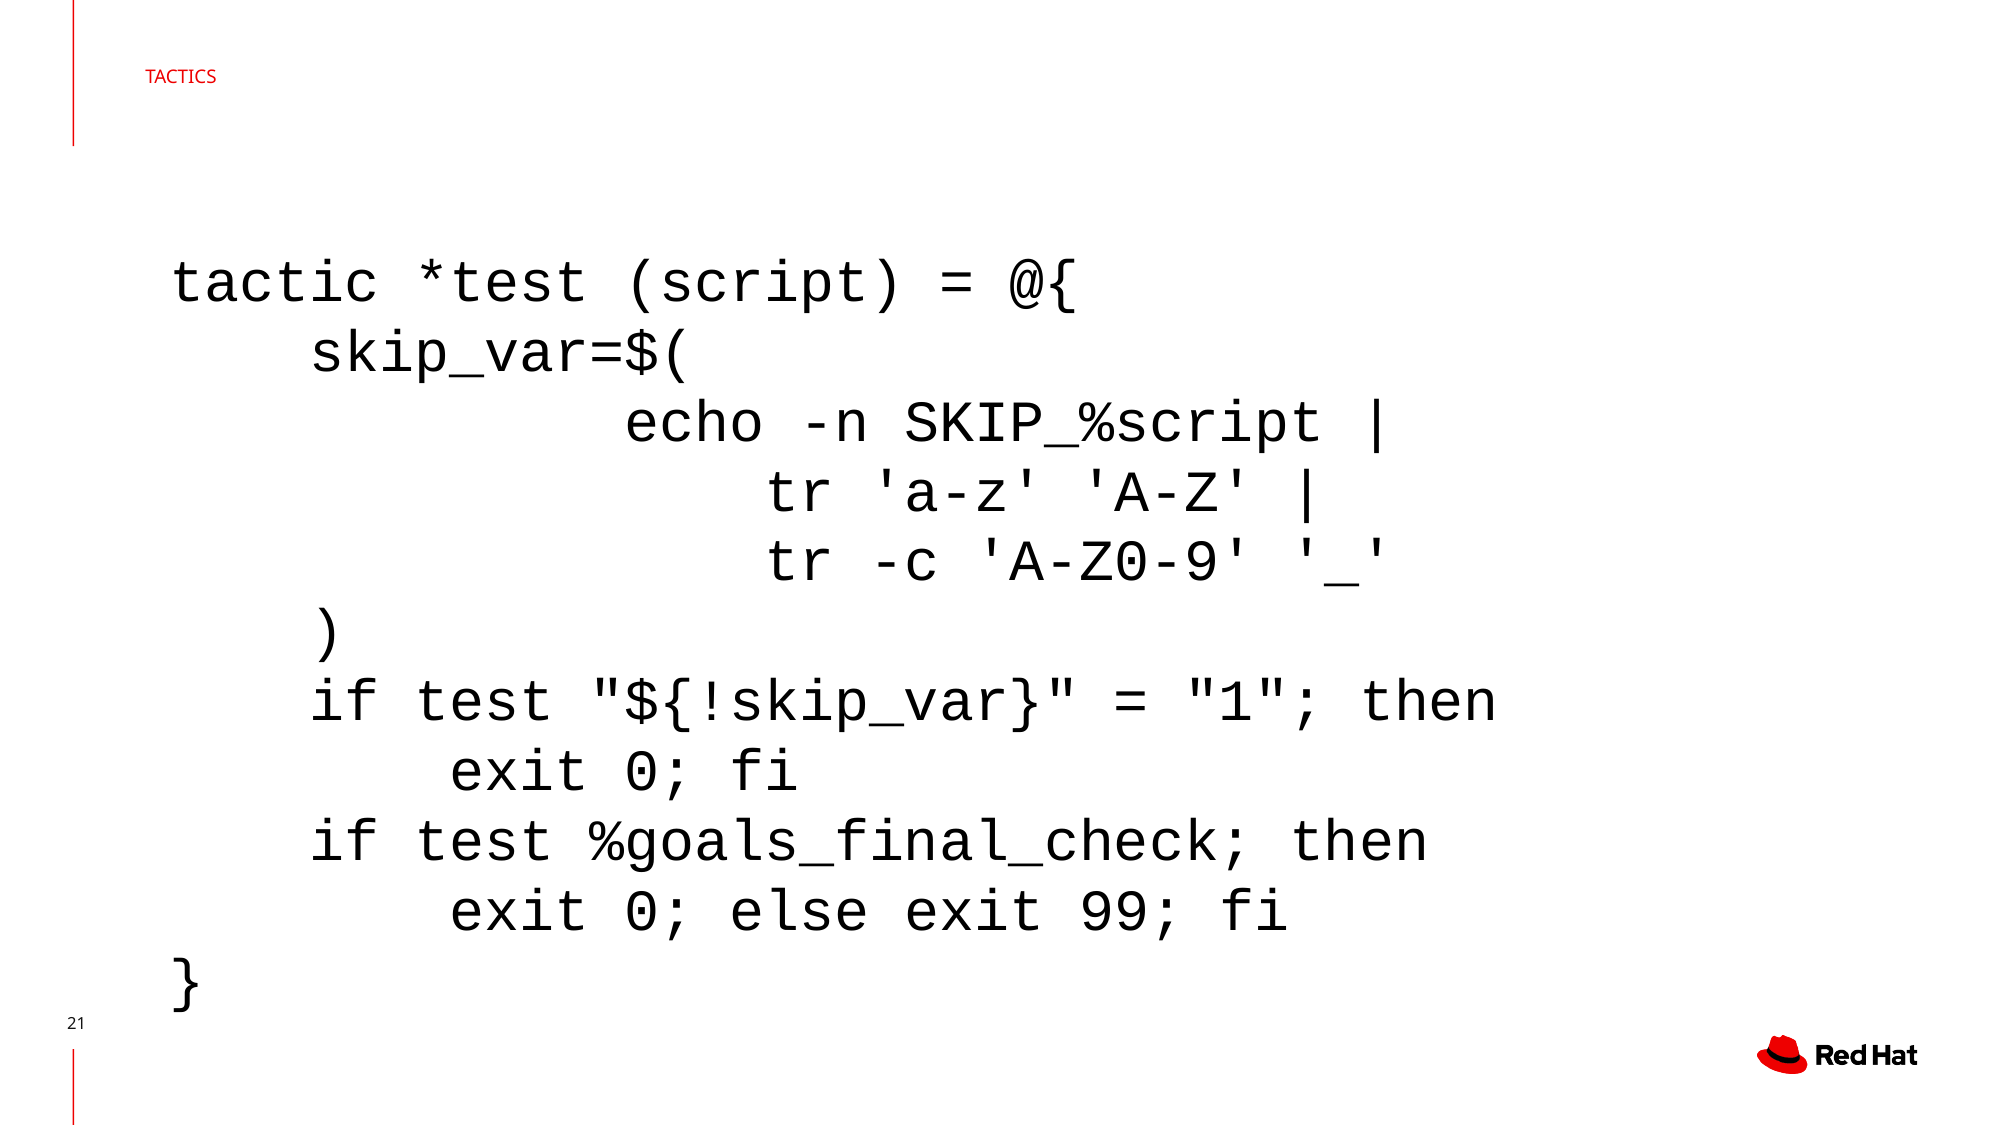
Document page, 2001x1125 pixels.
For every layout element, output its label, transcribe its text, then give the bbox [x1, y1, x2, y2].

picture [1757, 1035, 1918, 1074]
text_box TACTICS [73, 9, 918, 144]
text_box tactic *test (script) = @{ skip_var=$( echo -n SKIP_%script | tr 'a-z' 'A-Z' | tr -c 'A-Z0-9' '_' ) if test "${!skip_var}" = "1"; then exit 0; fi if test %goals_final_check; then exit 0; else exit 99; fi } [154, 235, 1807, 1020]
